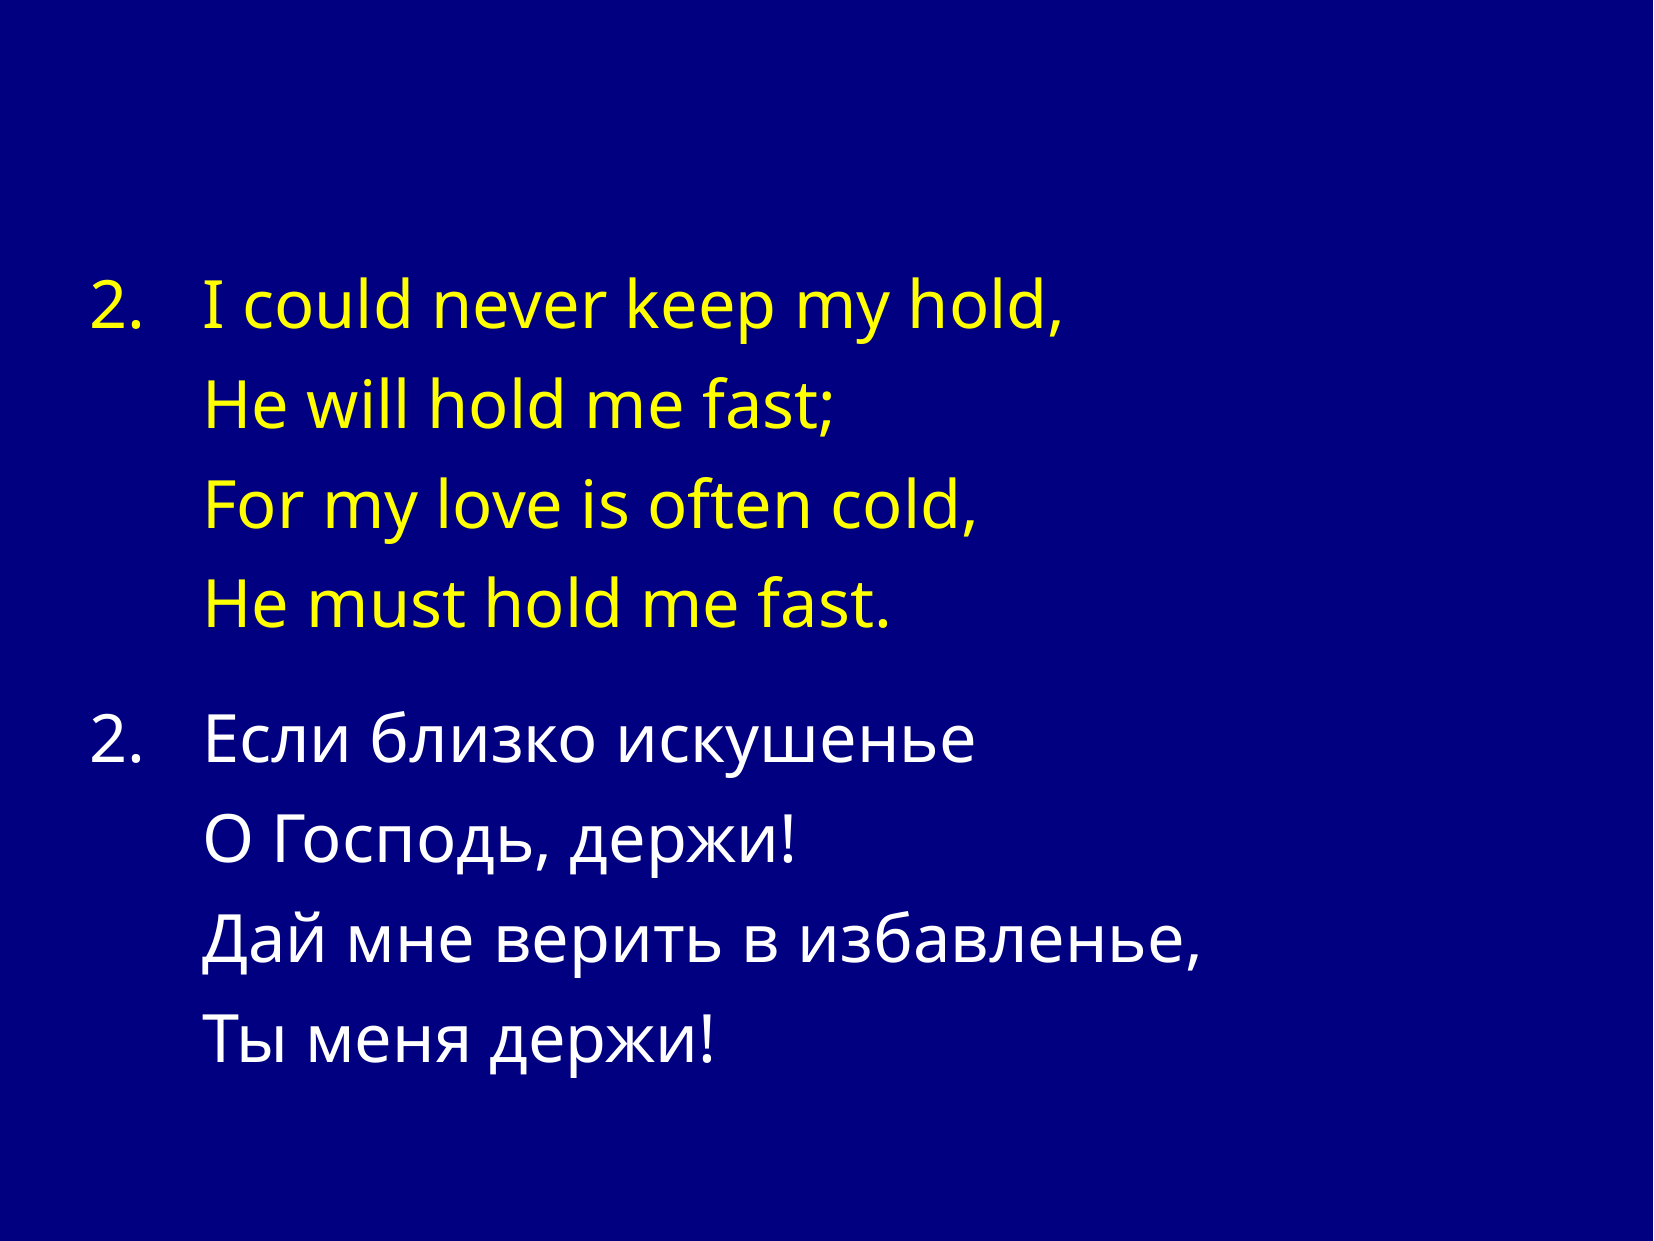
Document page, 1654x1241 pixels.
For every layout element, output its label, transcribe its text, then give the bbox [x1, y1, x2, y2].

text_box 2. I could never keep my hold, He will hold me fast; For my love is often cold, He must hold me fast. [75, 150, 1576, 638]
text_box 2. Если близко искушенье О Господь, держи! Дай мне верить в избавленье, Ты меня держи! [75, 675, 1576, 1163]
